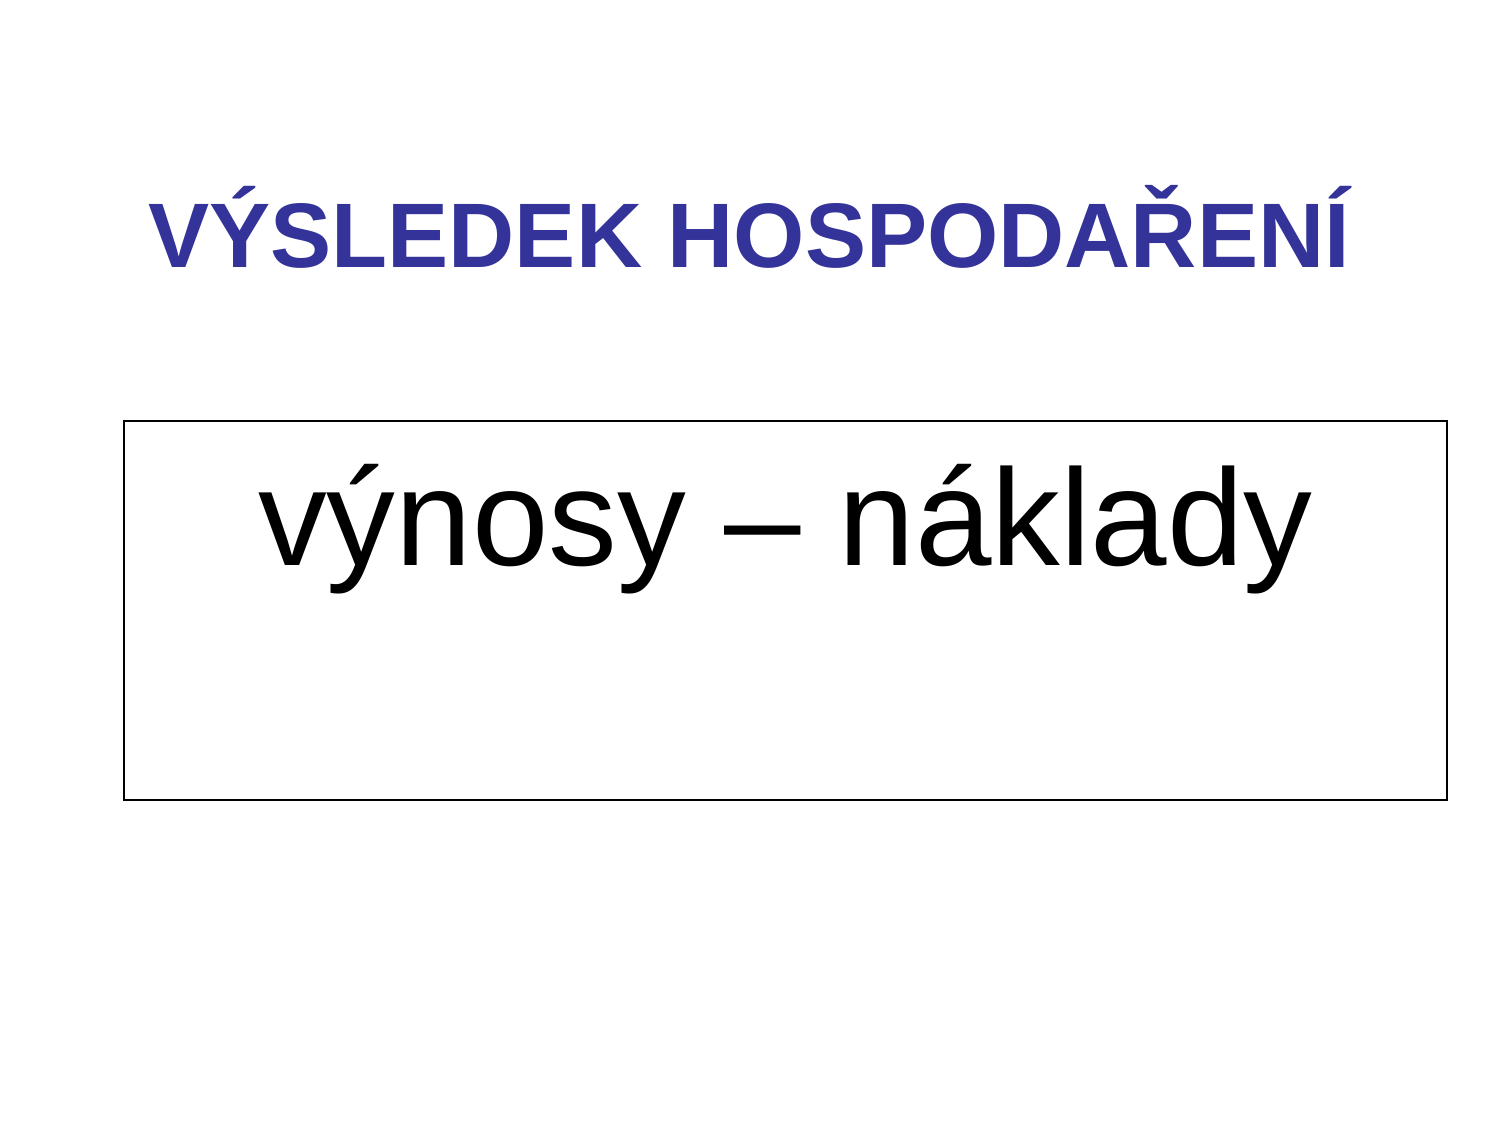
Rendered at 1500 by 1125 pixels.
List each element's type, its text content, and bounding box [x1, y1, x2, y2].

title VÝSLEDEK HOSPODAŘENÍ [75, 137, 1426, 325]
list výnosy – náklady [123, 420, 1448, 801]
